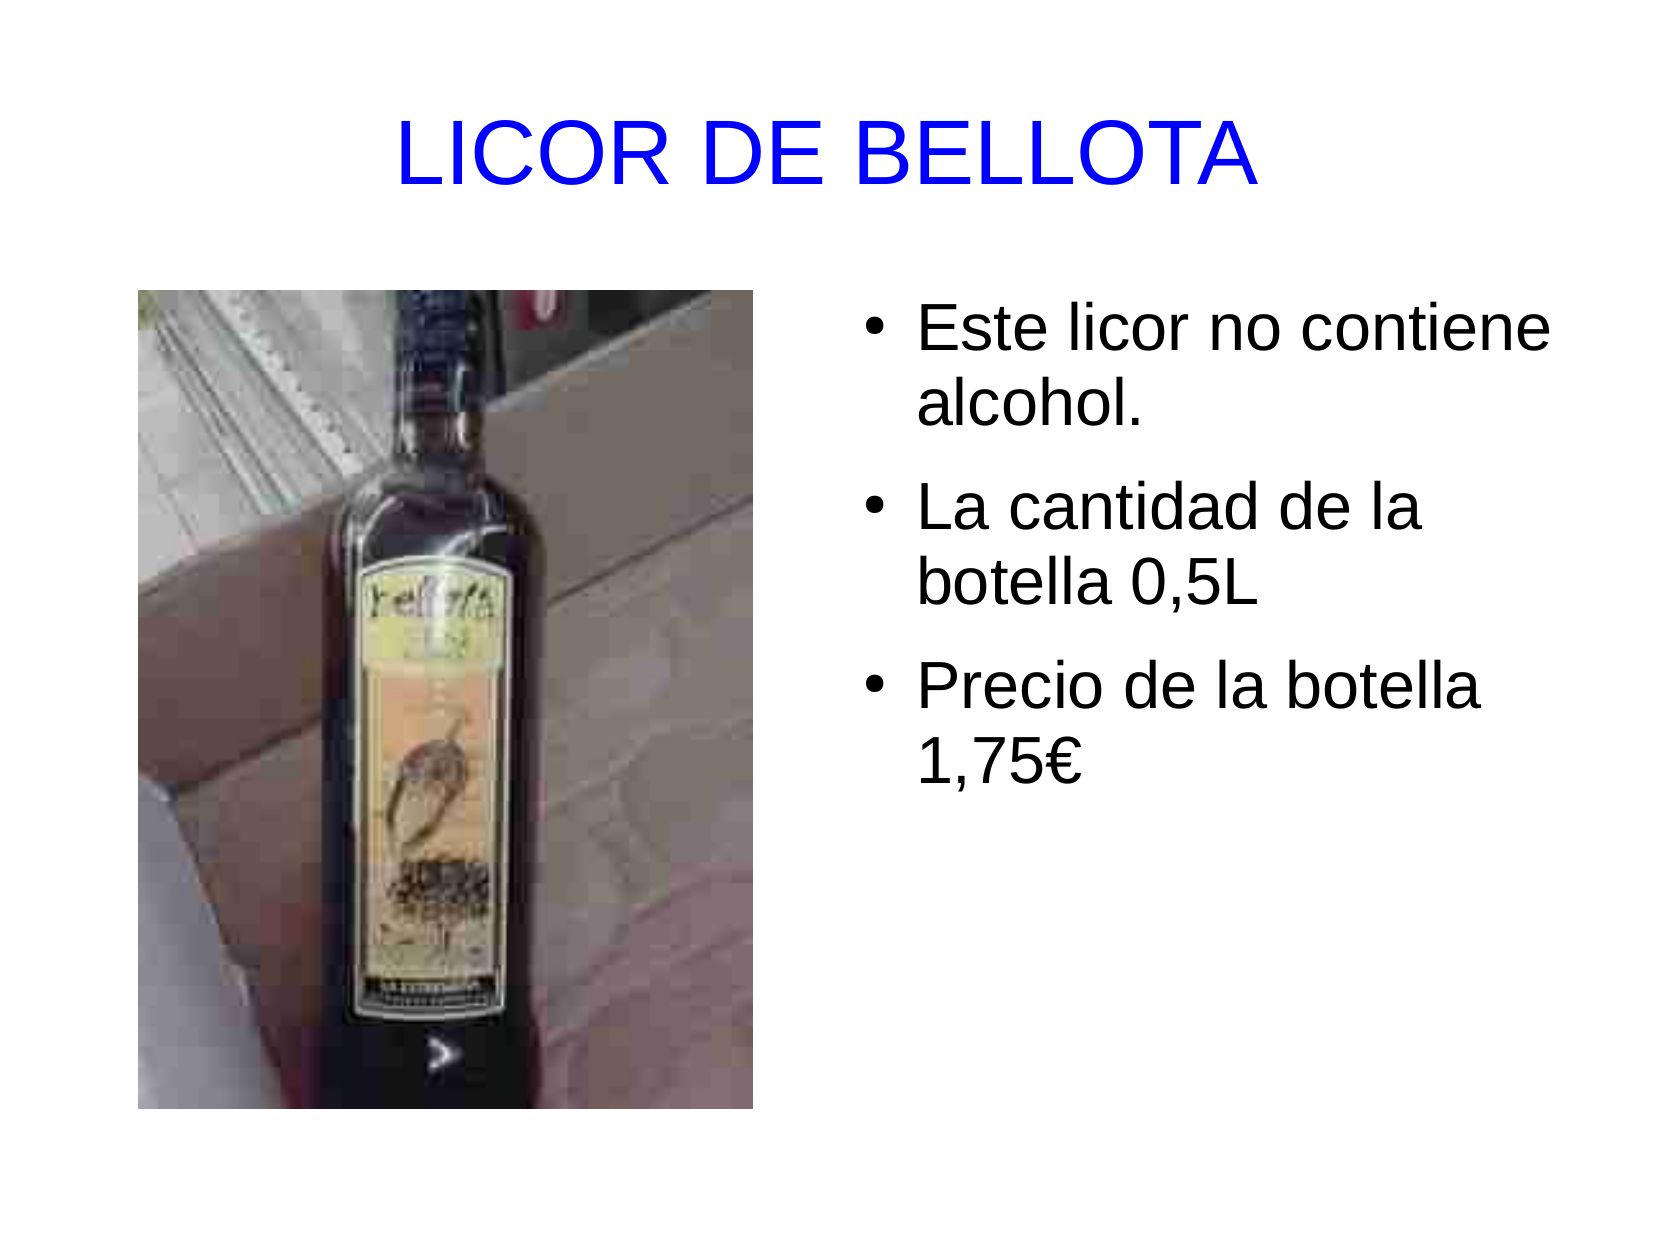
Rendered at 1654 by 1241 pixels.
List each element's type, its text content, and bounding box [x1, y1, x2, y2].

list Este licor no contiene alcohol. La cantidad de la botella 0,5L Precio de la botella 1,75€ [845, 290, 1572, 1109]
title LICOR DE BELLOTA [82, 49, 1571, 257]
picture [138, 290, 753, 1109]
